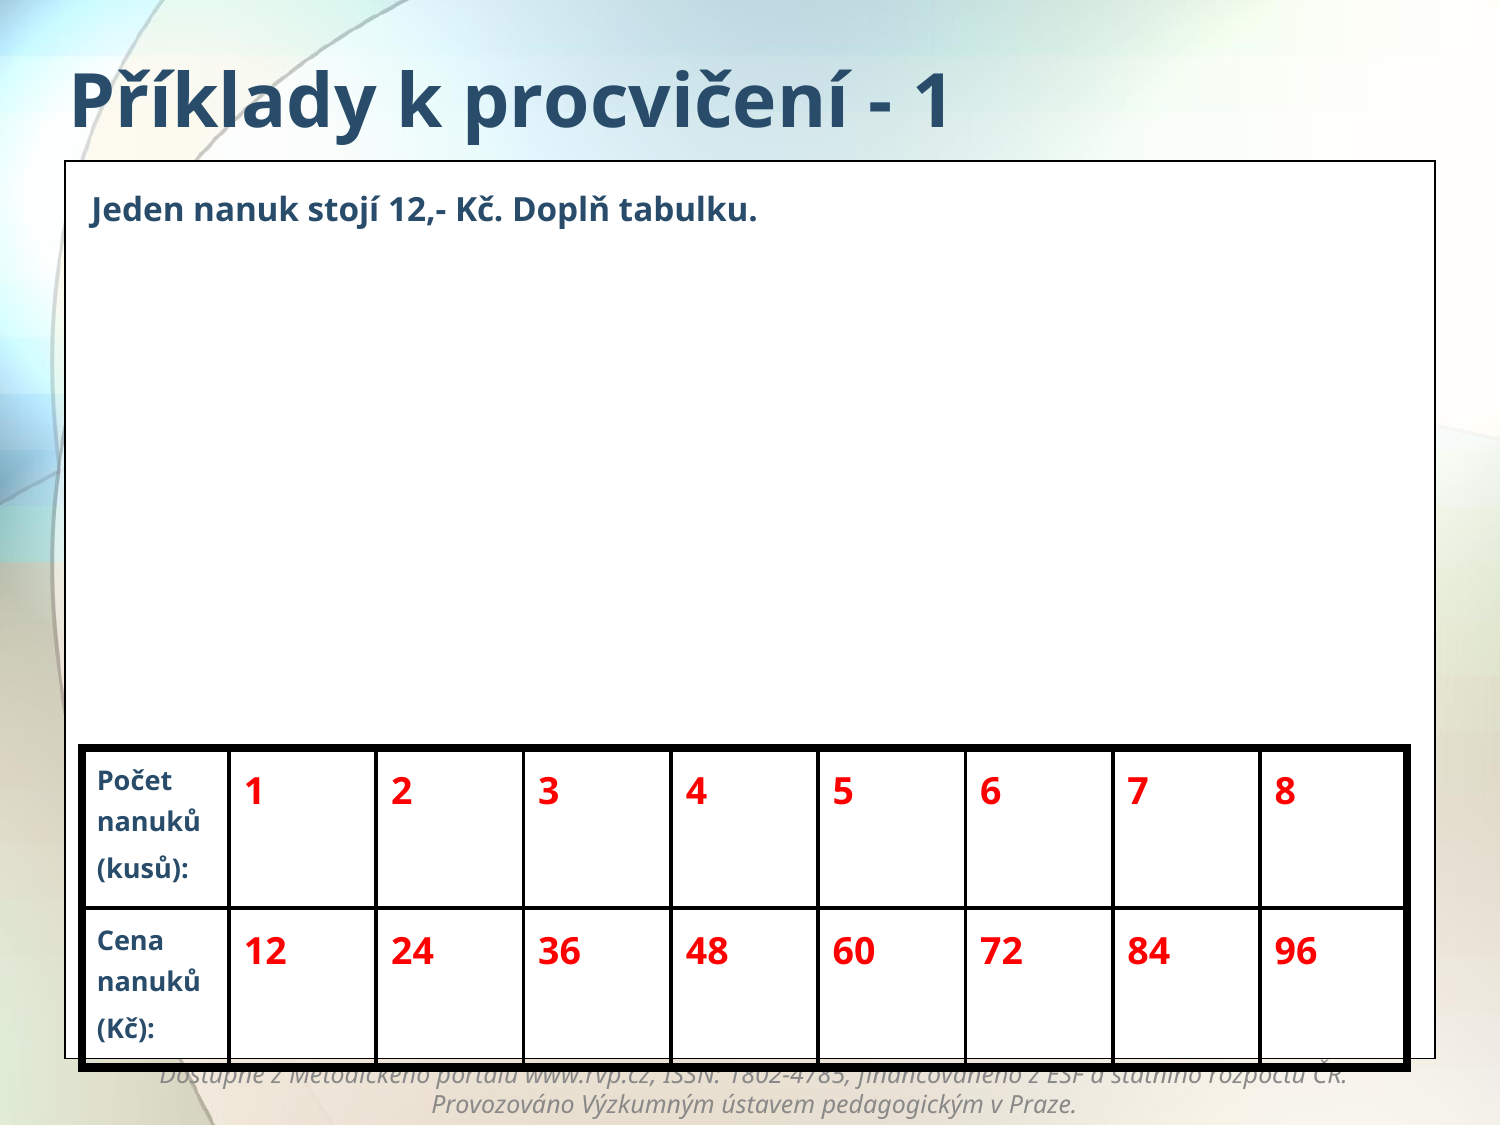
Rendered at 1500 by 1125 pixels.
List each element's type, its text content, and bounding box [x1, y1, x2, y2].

table_header 6 [967, 752, 1111, 906]
title Příklady k procvičení - 1 [53, 31, 1379, 182]
table_cell 48 [673, 910, 816, 1063]
table_cell 12 [231, 910, 374, 1063]
table_header 8 [1262, 752, 1403, 906]
table_header Počet nanuků (kusů): [86, 752, 227, 906]
picture [0, 0, 1500, 1125]
table_cell 72 [967, 910, 1111, 1063]
table_header 3 [525, 752, 669, 906]
text_box Jeden nanuk stojí 12,- Kč. Doplň tabulku. [76, 160, 1400, 256]
table_cell Cena nanuků (Kč): [86, 910, 227, 1063]
table_header 2 [378, 752, 522, 906]
table_cell 96 [1262, 910, 1403, 1063]
text_box [64, 160, 1436, 1059]
table_cell 60 [820, 910, 964, 1063]
table_cell 36 [525, 910, 669, 1063]
table_header 4 [673, 752, 816, 906]
table_header 7 [1115, 752, 1258, 906]
table_header 5 [820, 752, 964, 906]
table_cell 24 [378, 910, 522, 1063]
table_cell 84 [1115, 910, 1258, 1063]
table_header 1 [231, 752, 374, 906]
